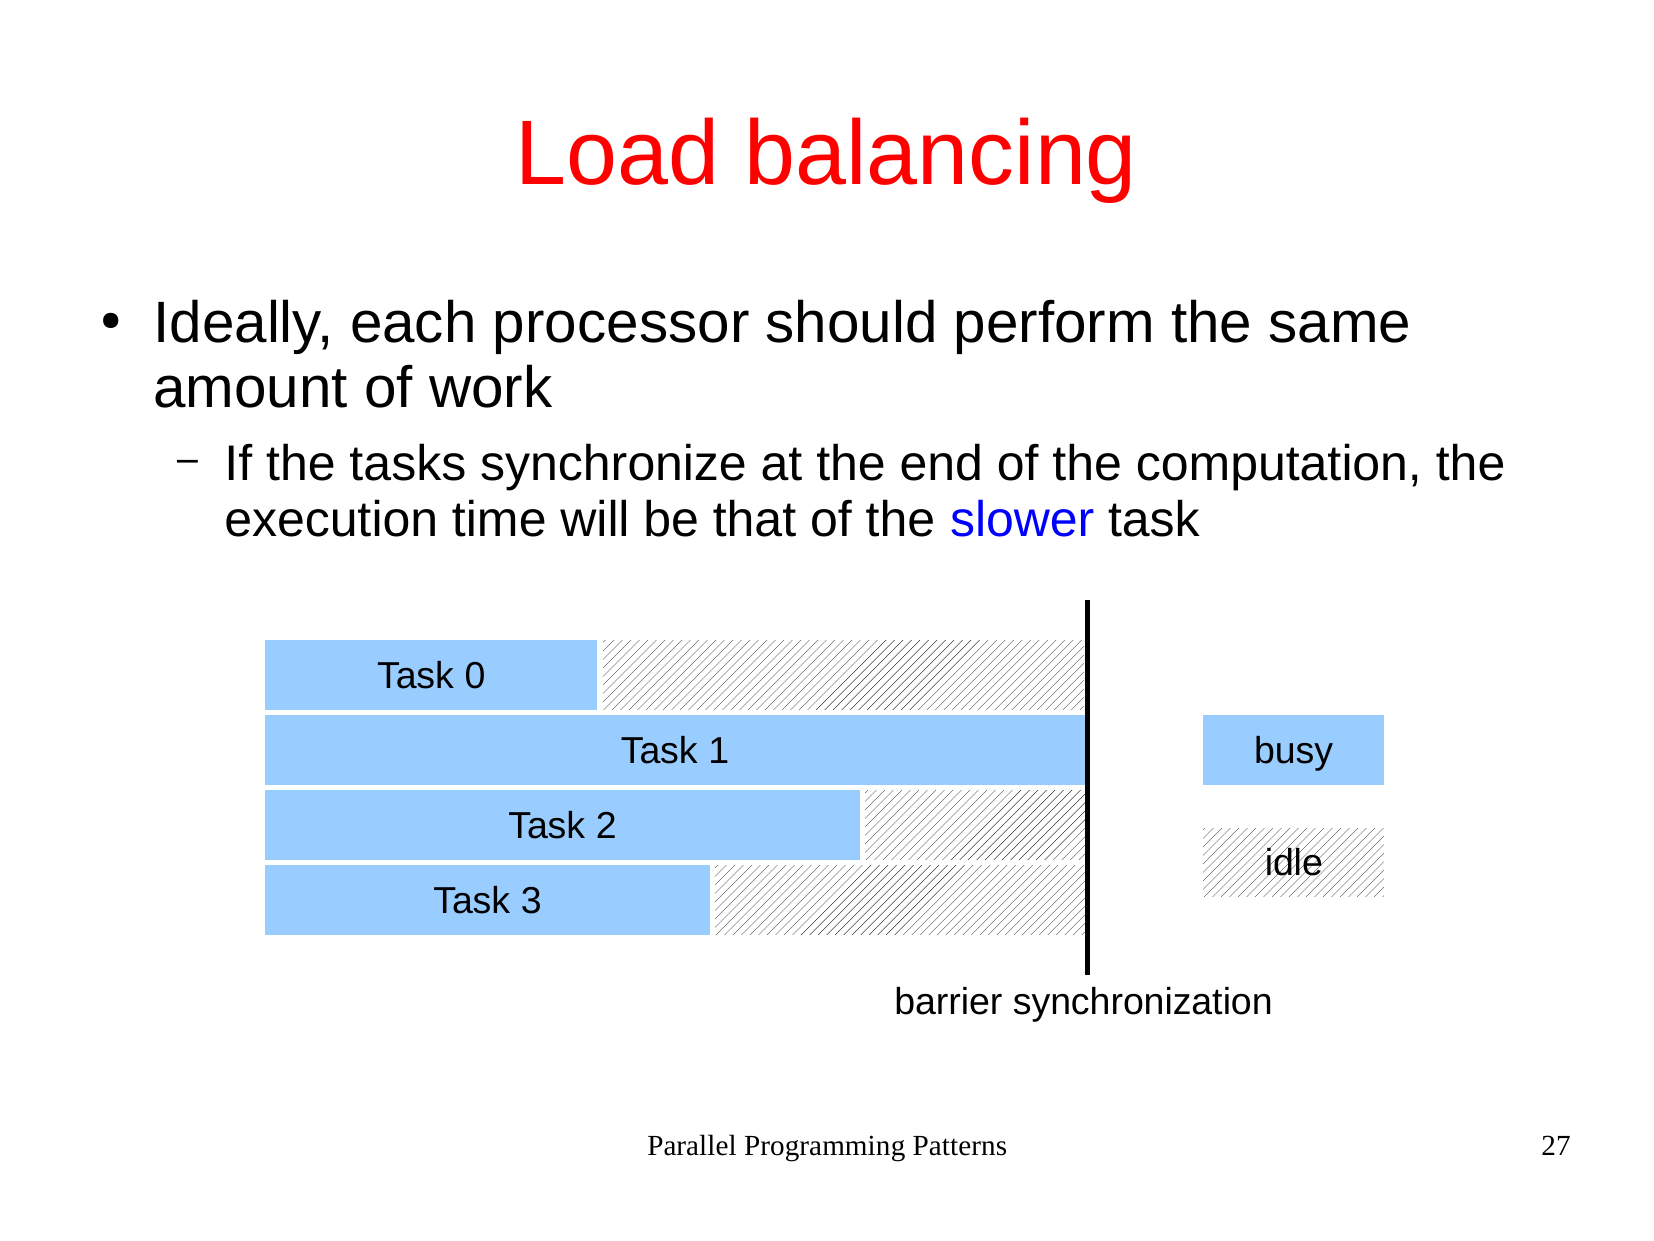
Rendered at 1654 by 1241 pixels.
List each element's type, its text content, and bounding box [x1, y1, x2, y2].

text_box idle [1199, 825, 1388, 901]
text_box [599, 637, 1085, 713]
text_box Task 1 [262, 713, 1085, 787]
text_box barrier synchronization [876, 969, 1291, 1033]
list Ideally, each processor should perform the same amount of work If the tasks synchronize at the end of the computation, the execution time will be that of the slower task [82, 290, 1571, 1109]
text_box Task 3 [262, 862, 712, 938]
title Load balancing [82, 49, 1571, 257]
text_box Task 2 [262, 787, 862, 862]
text_box [712, 787, 1085, 938]
text_box busy [1199, 712, 1388, 788]
text_box Task 0 [262, 637, 599, 713]
